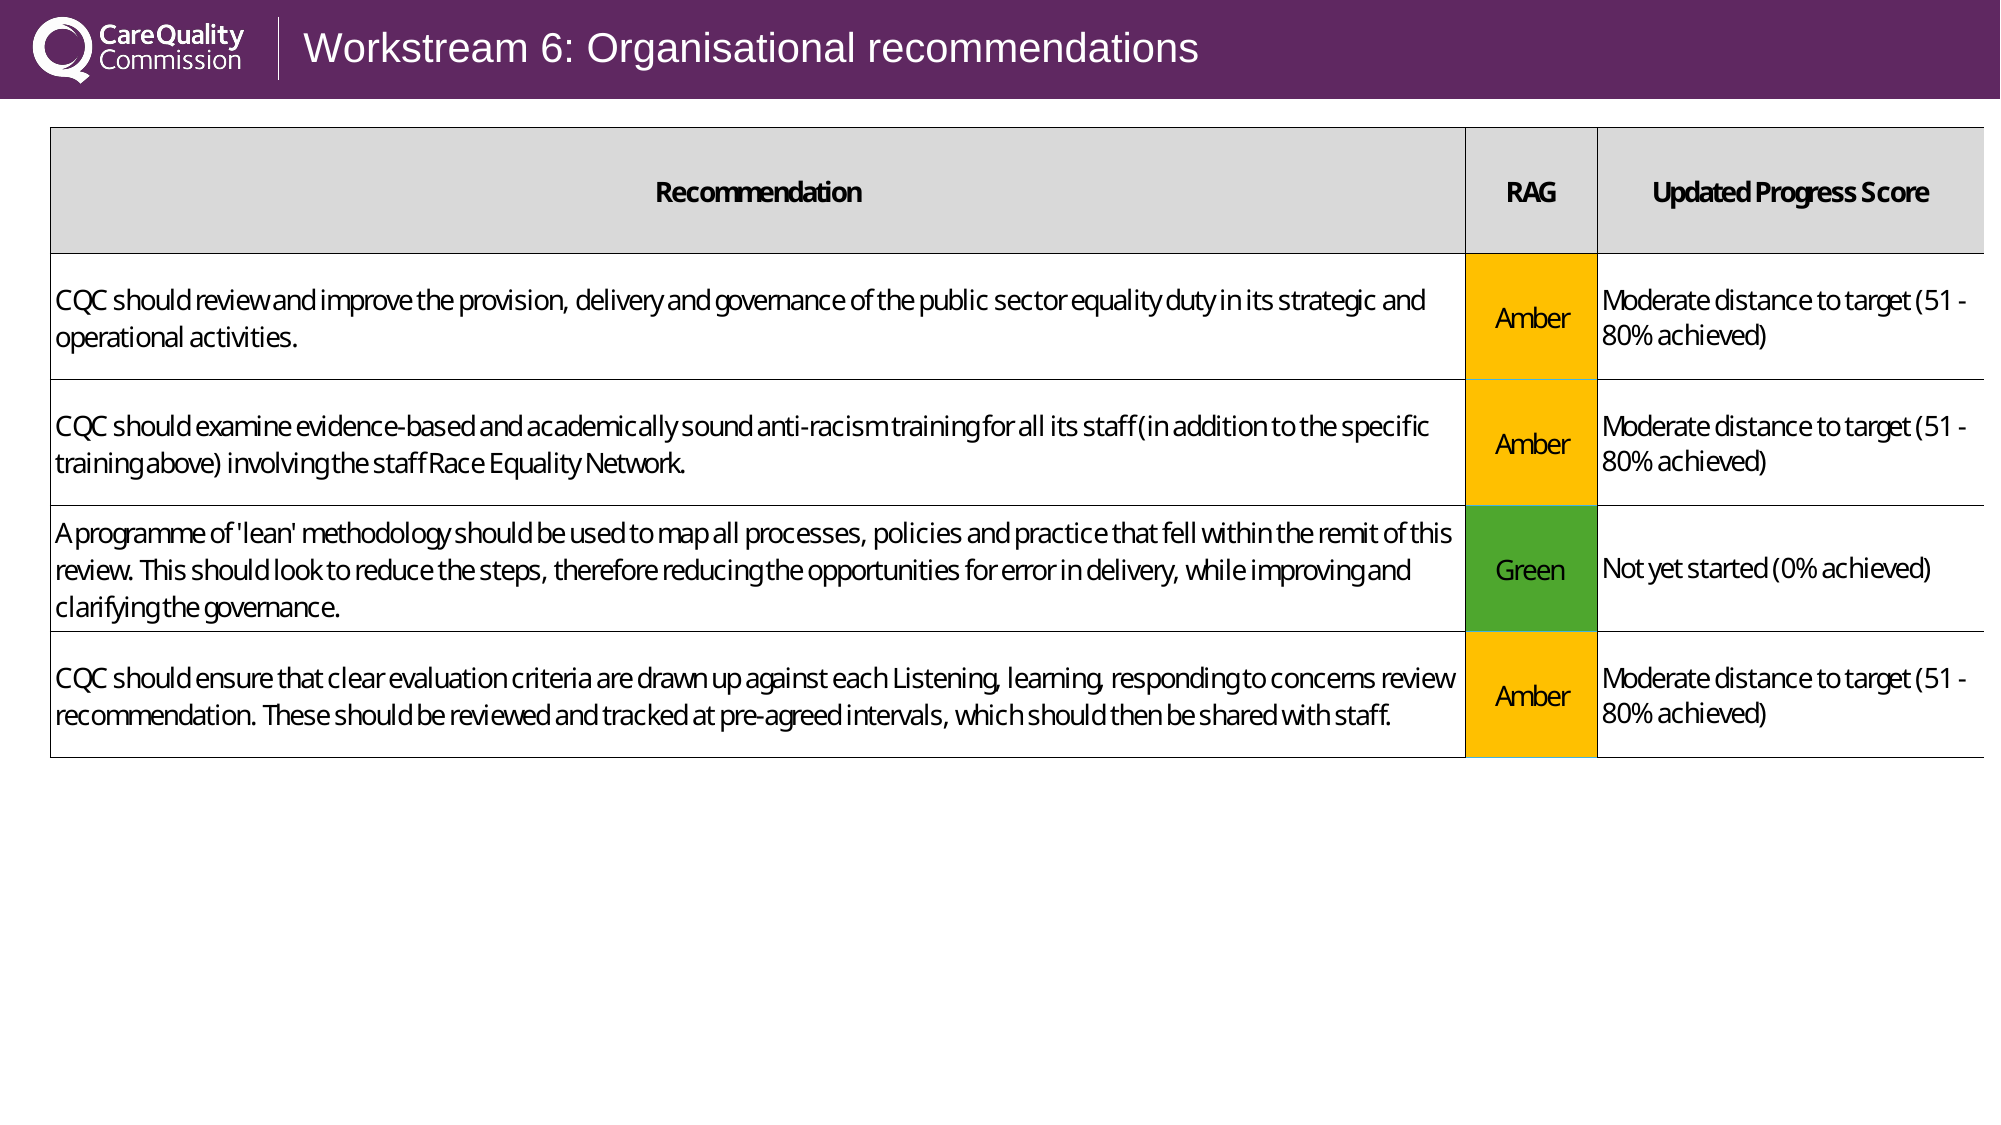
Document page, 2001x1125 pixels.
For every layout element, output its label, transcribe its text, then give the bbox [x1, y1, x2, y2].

picture [32, 16, 245, 84]
text_box Workstream 6: Organisational recommendations [288, 13, 1296, 80]
picture [49, 127, 1985, 759]
text_box [0, 0, 2000, 99]
